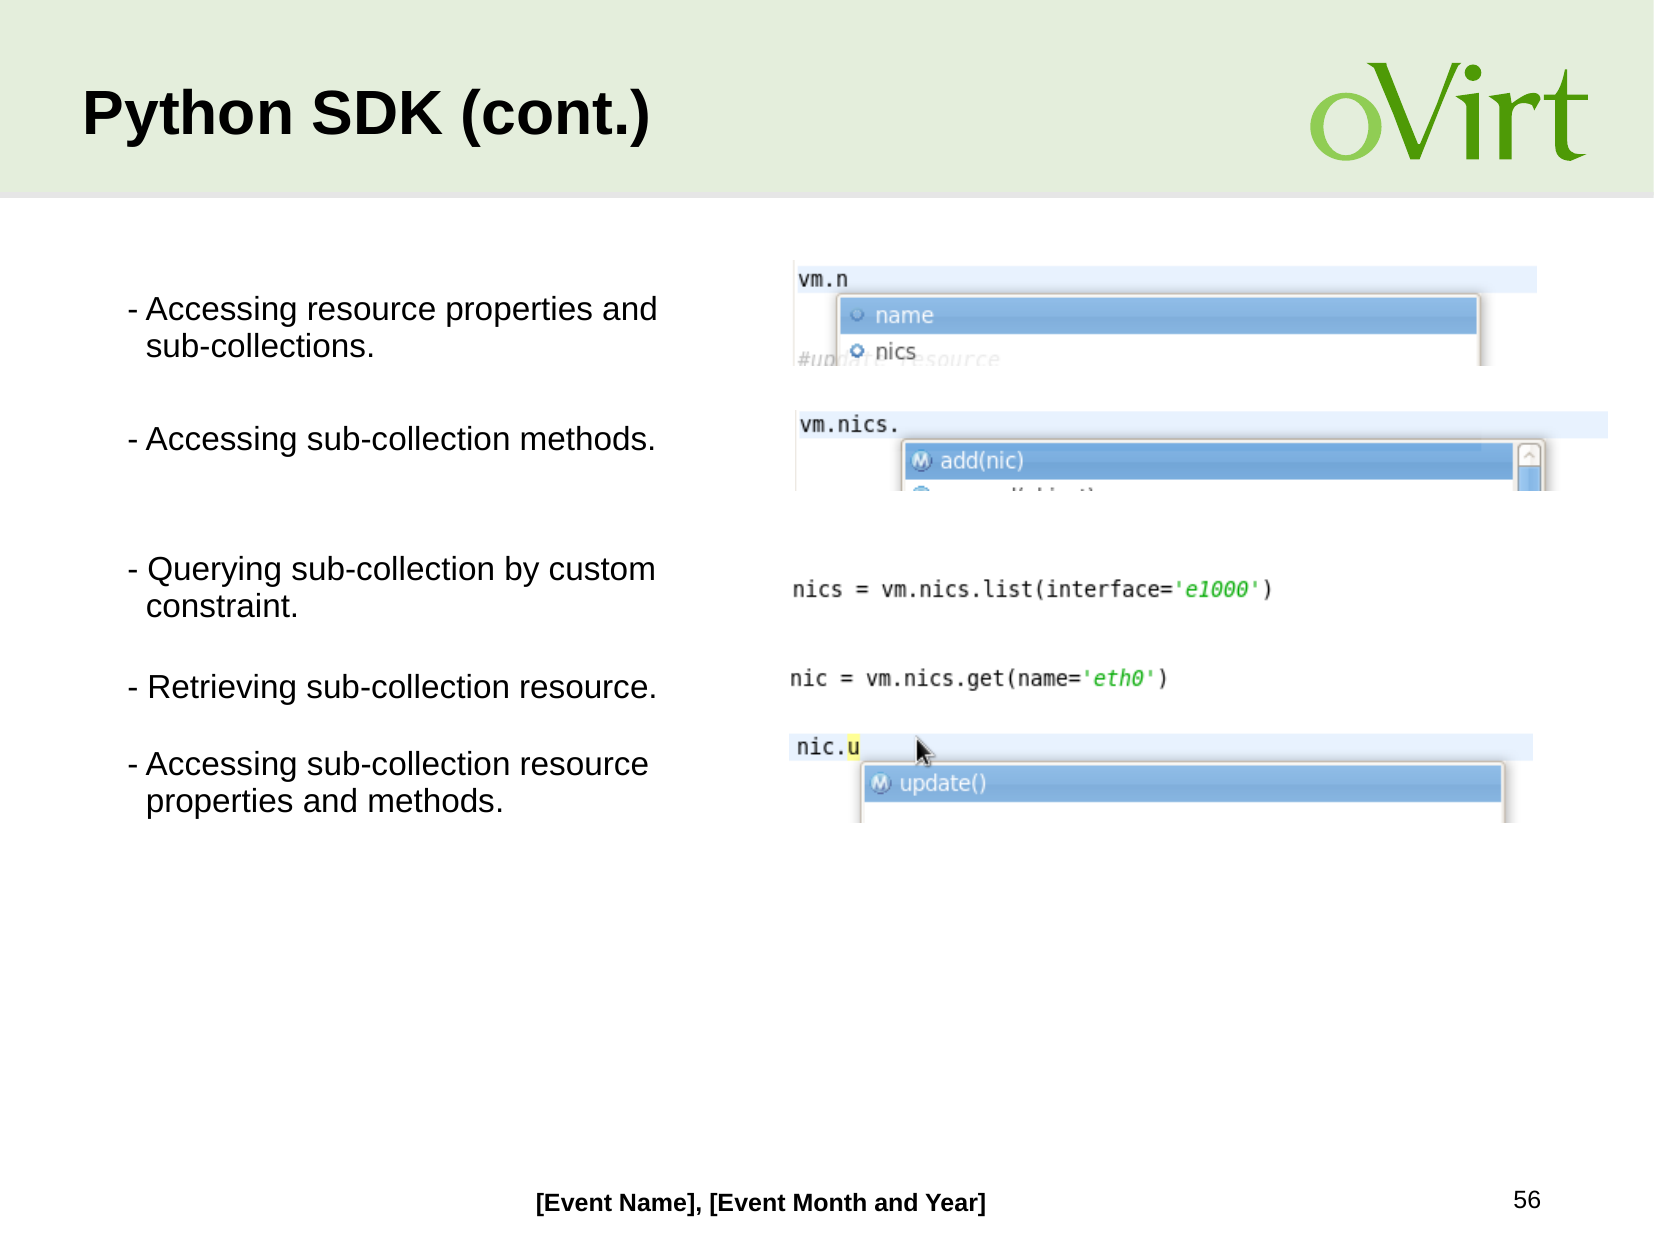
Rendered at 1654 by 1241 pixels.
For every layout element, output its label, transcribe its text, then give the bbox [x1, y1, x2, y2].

title Python SDK (cont.) [82, 37, 1571, 188]
text_box - Retrieving sub-collection resource. [112, 661, 713, 714]
text_box - Accessing sub-collection resource properties and methods. [112, 738, 713, 828]
picture [760, 637, 1533, 823]
picture [795, 410, 1608, 491]
picture [787, 260, 1537, 367]
text_box - Accessing resource properties and sub-collections. [112, 283, 713, 373]
text_box - Querying sub-collection by custom constraint. [112, 543, 676, 633]
picture [788, 559, 1276, 618]
text_box - Accessing sub-collection methods. [112, 413, 713, 466]
